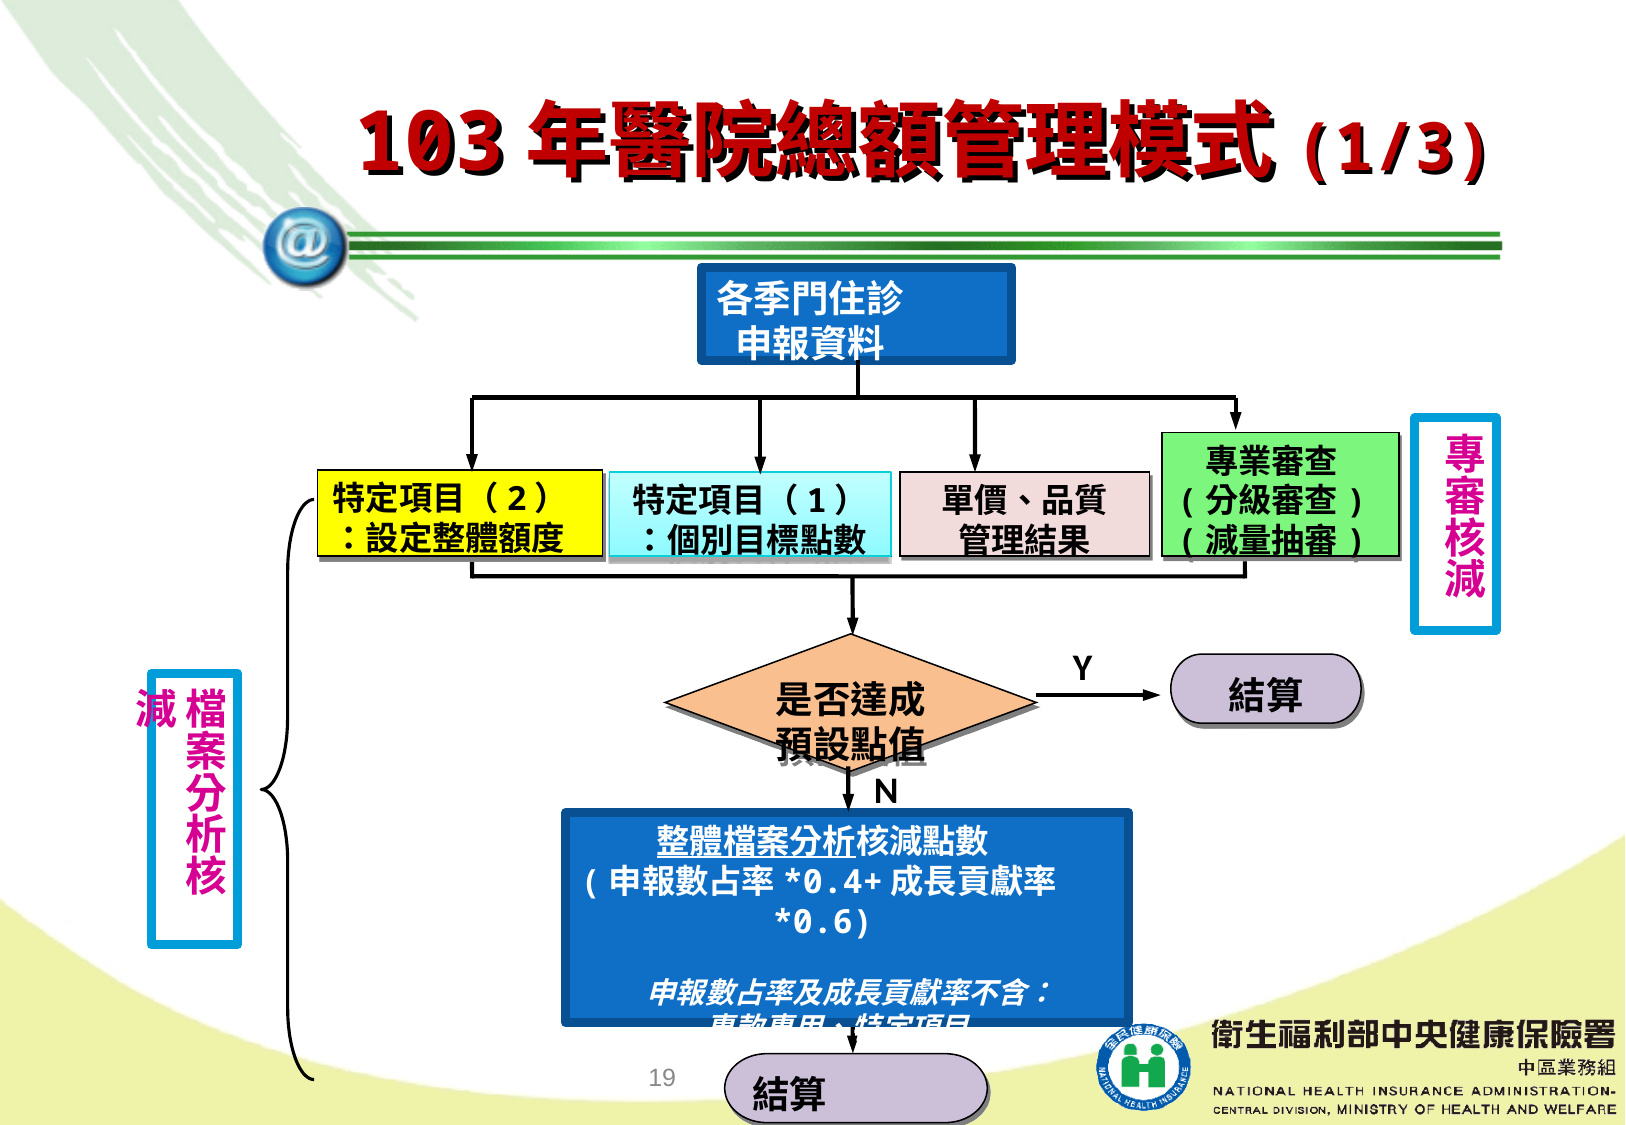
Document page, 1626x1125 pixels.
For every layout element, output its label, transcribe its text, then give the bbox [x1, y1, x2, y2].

text_box 專審核減 [1415, 418, 1496, 630]
text_box N [859, 758, 975, 810]
text_box Y [1058, 635, 1171, 685]
text_box [633, 1046, 852, 1107]
text_box 單價、品質 管理結果 [900, 472, 1150, 556]
text_box 結算 [1170, 654, 1362, 724]
text_box 是否達成 預設點值 [665, 633, 1037, 772]
text_box 各季門住診 申報資料 [702, 267, 1011, 360]
text_box 結算 [724, 1053, 988, 1123]
title 103年醫院總額管理模式(1/3) [304, 66, 1545, 209]
text_box 專業審查 (分級審查) (減量抽審) [1162, 432, 1399, 556]
text_box 特定項目（2） ：設定整體額度 [318, 470, 602, 556]
text_box 檔案分析核減 [151, 673, 238, 945]
text_box [854, 1046, 1013, 1107]
text_box 特定項目（1） ：個別目標點數 [610, 472, 891, 556]
text_box 各季門住診 申報資料 [858, 348, 875, 360]
text_box 整體檔案分析核減點數 (申報數占率*0.4+成長貢獻率*0.6) 申報數占率及成長貢獻率不含： 專款專用、特定項目 [566, 812, 1128, 1023]
